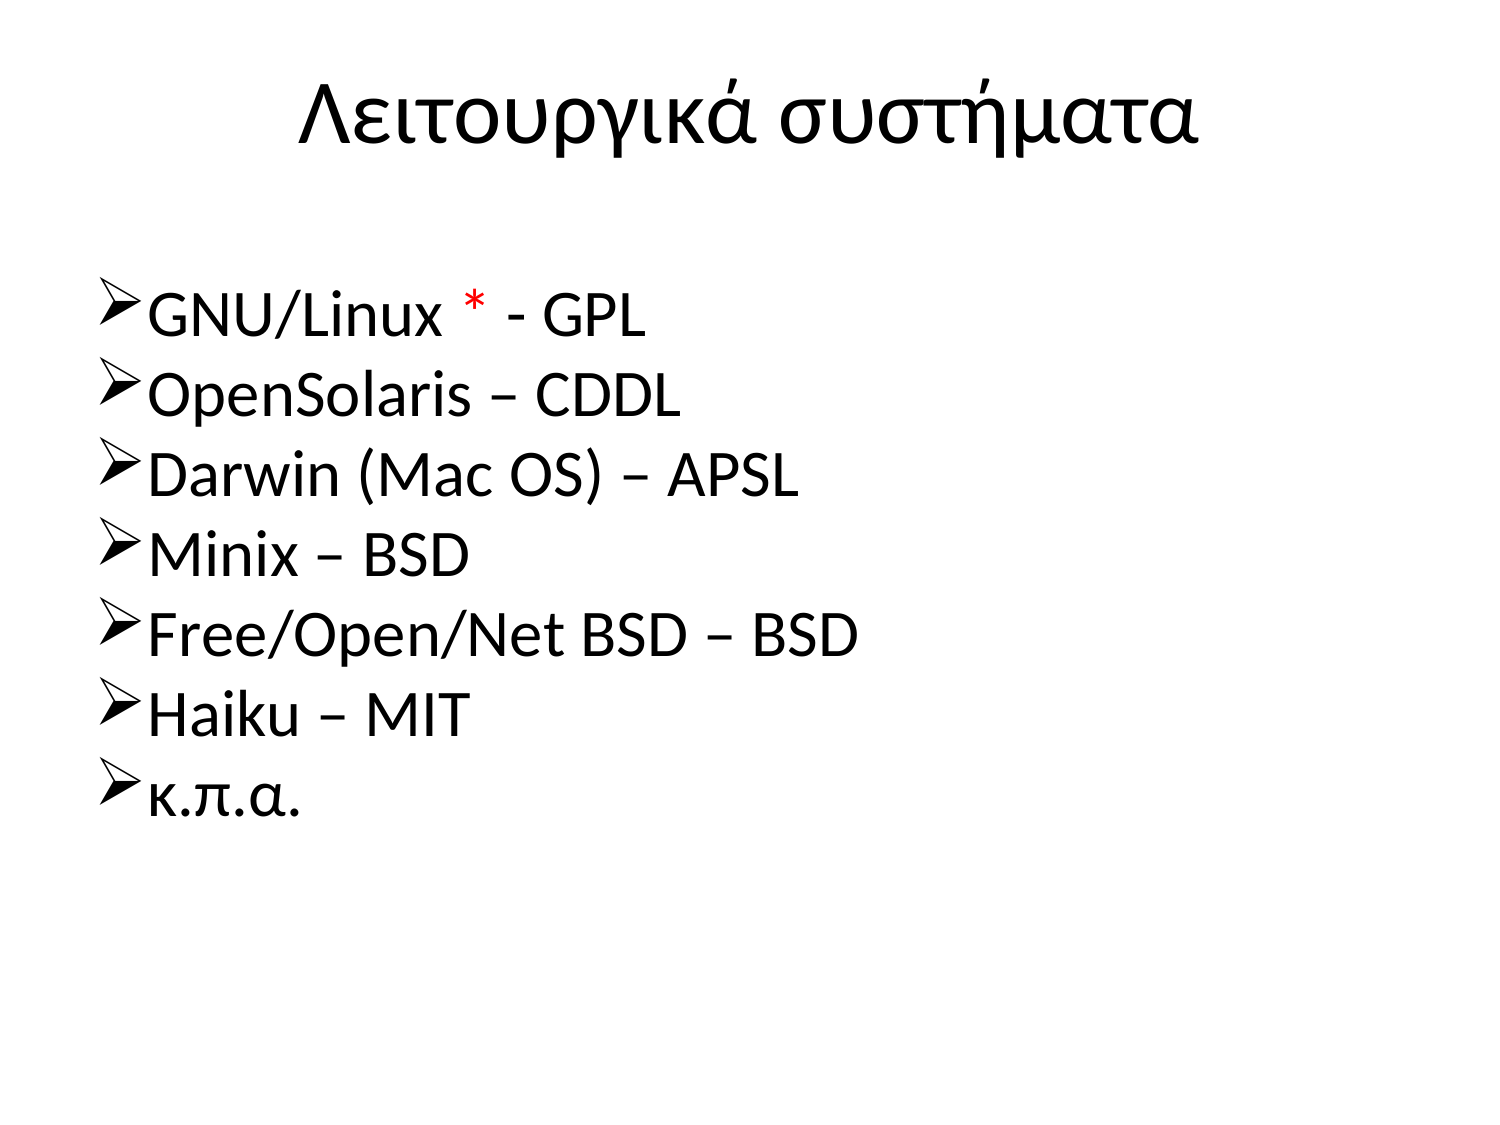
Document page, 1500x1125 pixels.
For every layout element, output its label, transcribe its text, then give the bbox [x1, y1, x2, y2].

text_box Λειτουργικά συστήματα [75, 45, 1426, 233]
text_box GNU/Linux * - GPL OpenSolaris – CDDL Darwin (Mac OS) – APSL Minix – BSD Free/Open/Net BSD – BSD Haiku – MIT κ.π.α. [79, 262, 1430, 1005]
